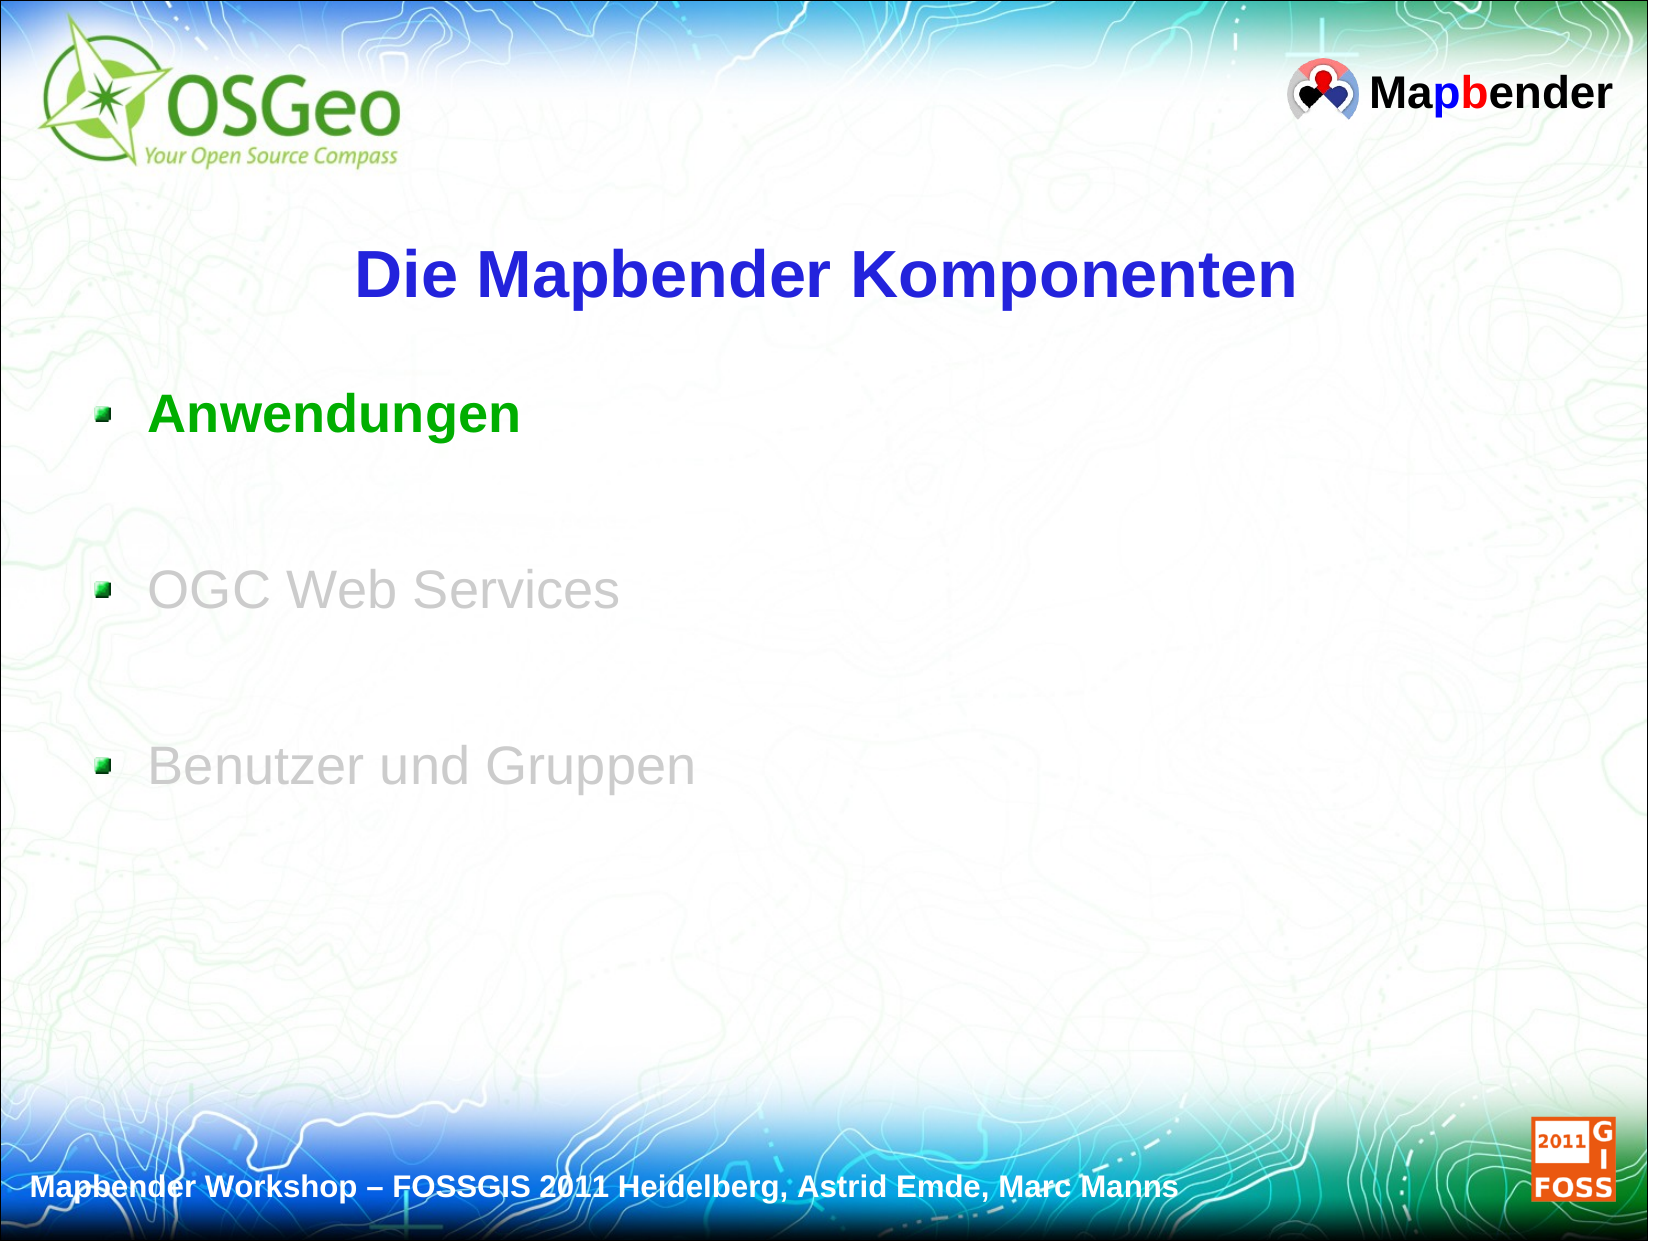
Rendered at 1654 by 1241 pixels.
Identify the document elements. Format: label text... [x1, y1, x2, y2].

picture [1, 1, 1647, 1240]
title Die Mapbender Komponenten [82, 208, 1571, 342]
list Anwendungen OGC Web Services Benutzer und Gruppen [76, 383, 1565, 1188]
